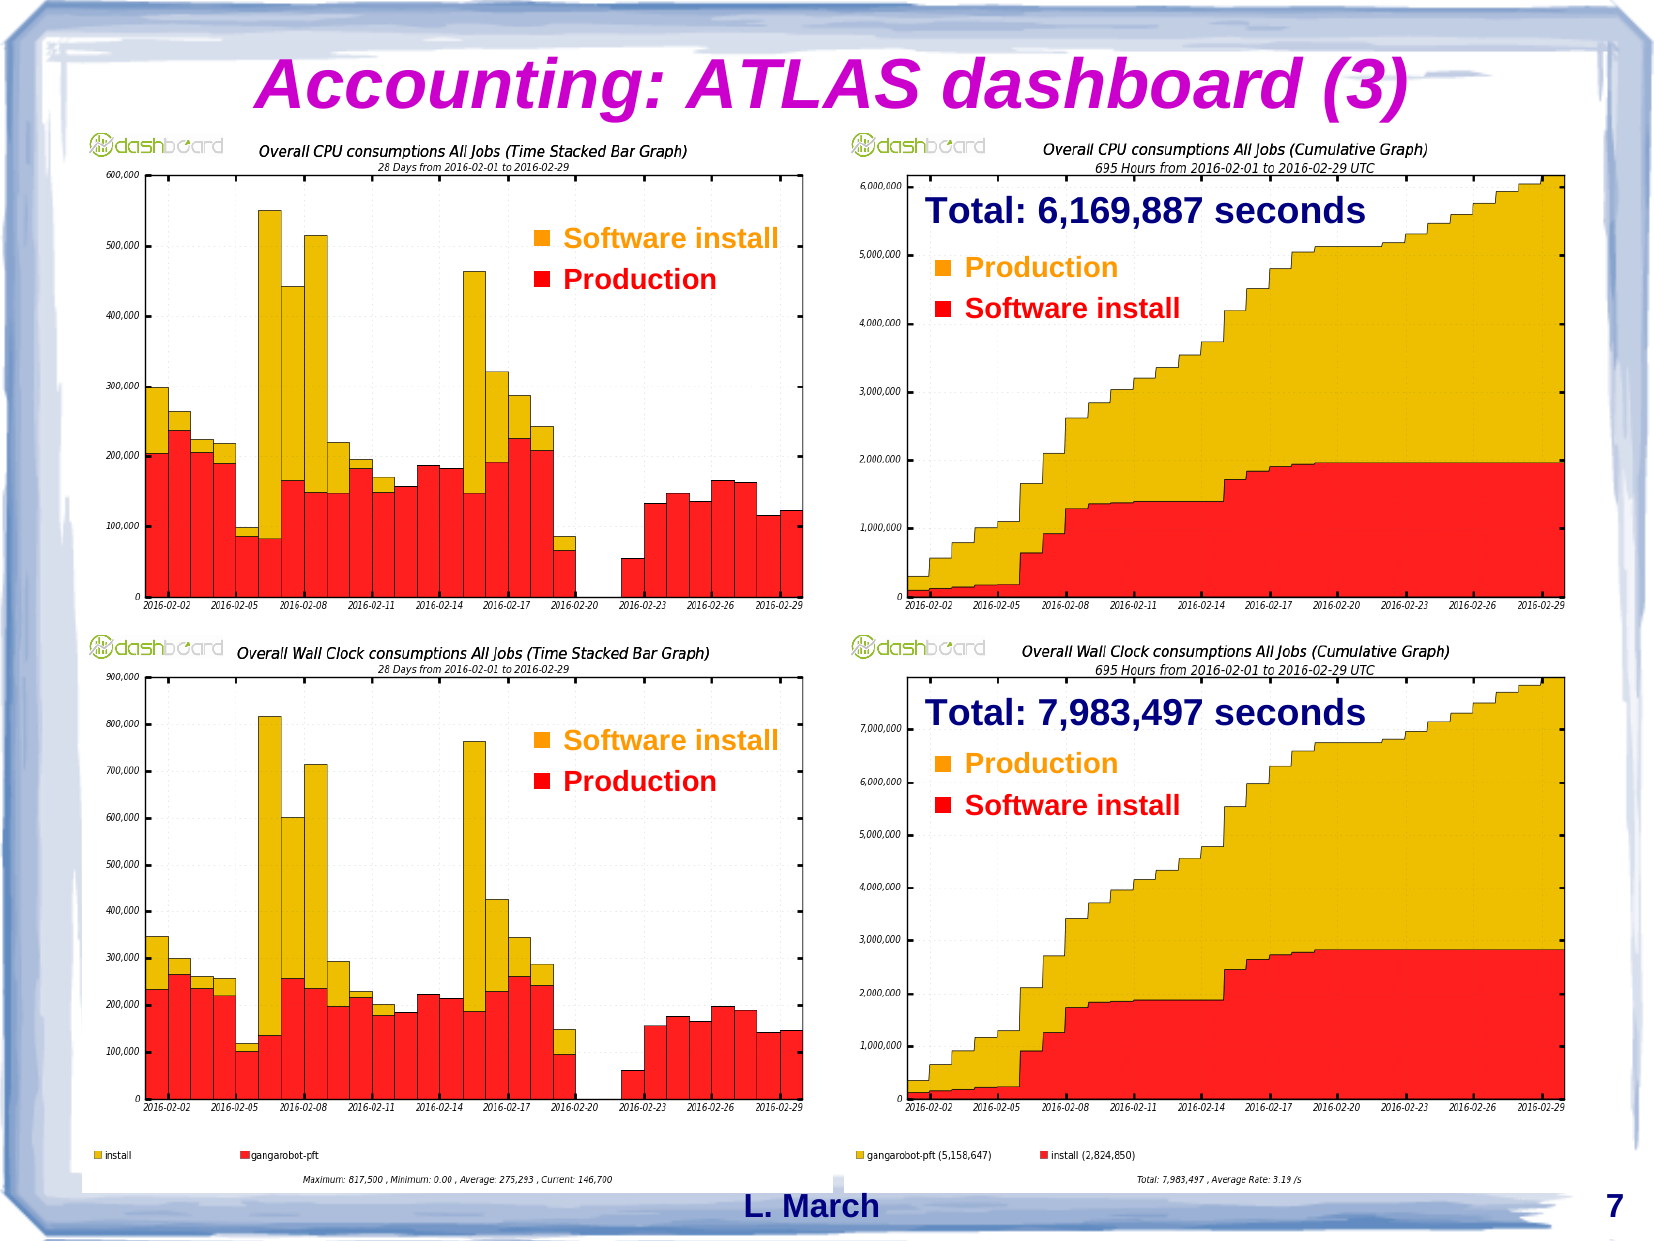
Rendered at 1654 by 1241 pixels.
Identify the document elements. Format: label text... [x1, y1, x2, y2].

list Total: 7,983,497 seconds [871, 691, 1369, 742]
list Production [510, 764, 729, 800]
list Production [911, 251, 1188, 292]
title Accounting: ATLAS dashboard (3) [60, 4, 1606, 163]
picture [0, 0, 1654, 1241]
list Software install [911, 788, 1216, 855]
list 7 [1552, 1187, 1628, 1226]
list L. March [690, 1187, 899, 1226]
list Production [510, 262, 729, 298]
list Software install [911, 292, 1216, 359]
list Total: 6,169,887 seconds [871, 189, 1369, 240]
list Production [911, 747, 1188, 788]
list Software install [510, 723, 787, 790]
list Software install [510, 221, 787, 288]
